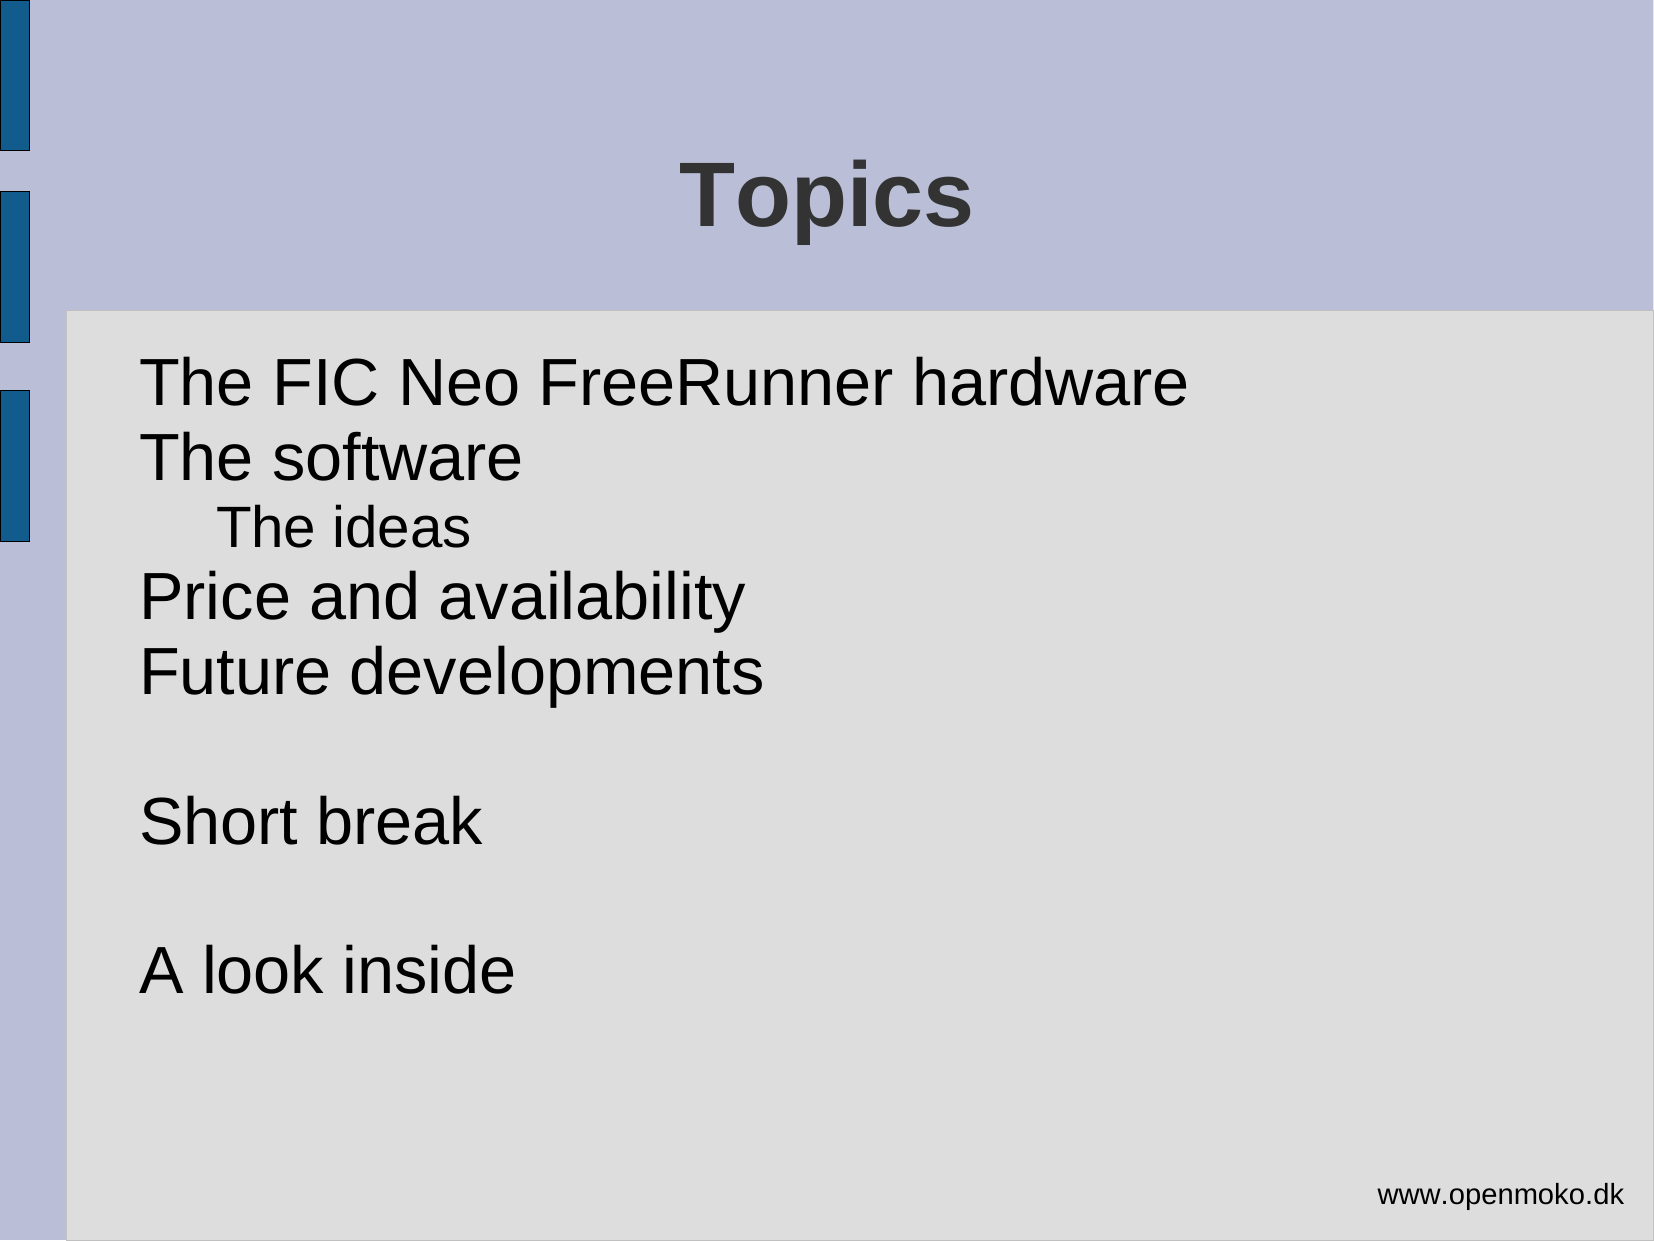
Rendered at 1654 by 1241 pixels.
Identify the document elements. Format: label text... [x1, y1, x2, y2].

title Topics [121, 91, 1534, 299]
list The FIC Neo FreeRunner hardware The software The ideas Price and availability Future developments Short break A look inside [121, 344, 1534, 1127]
